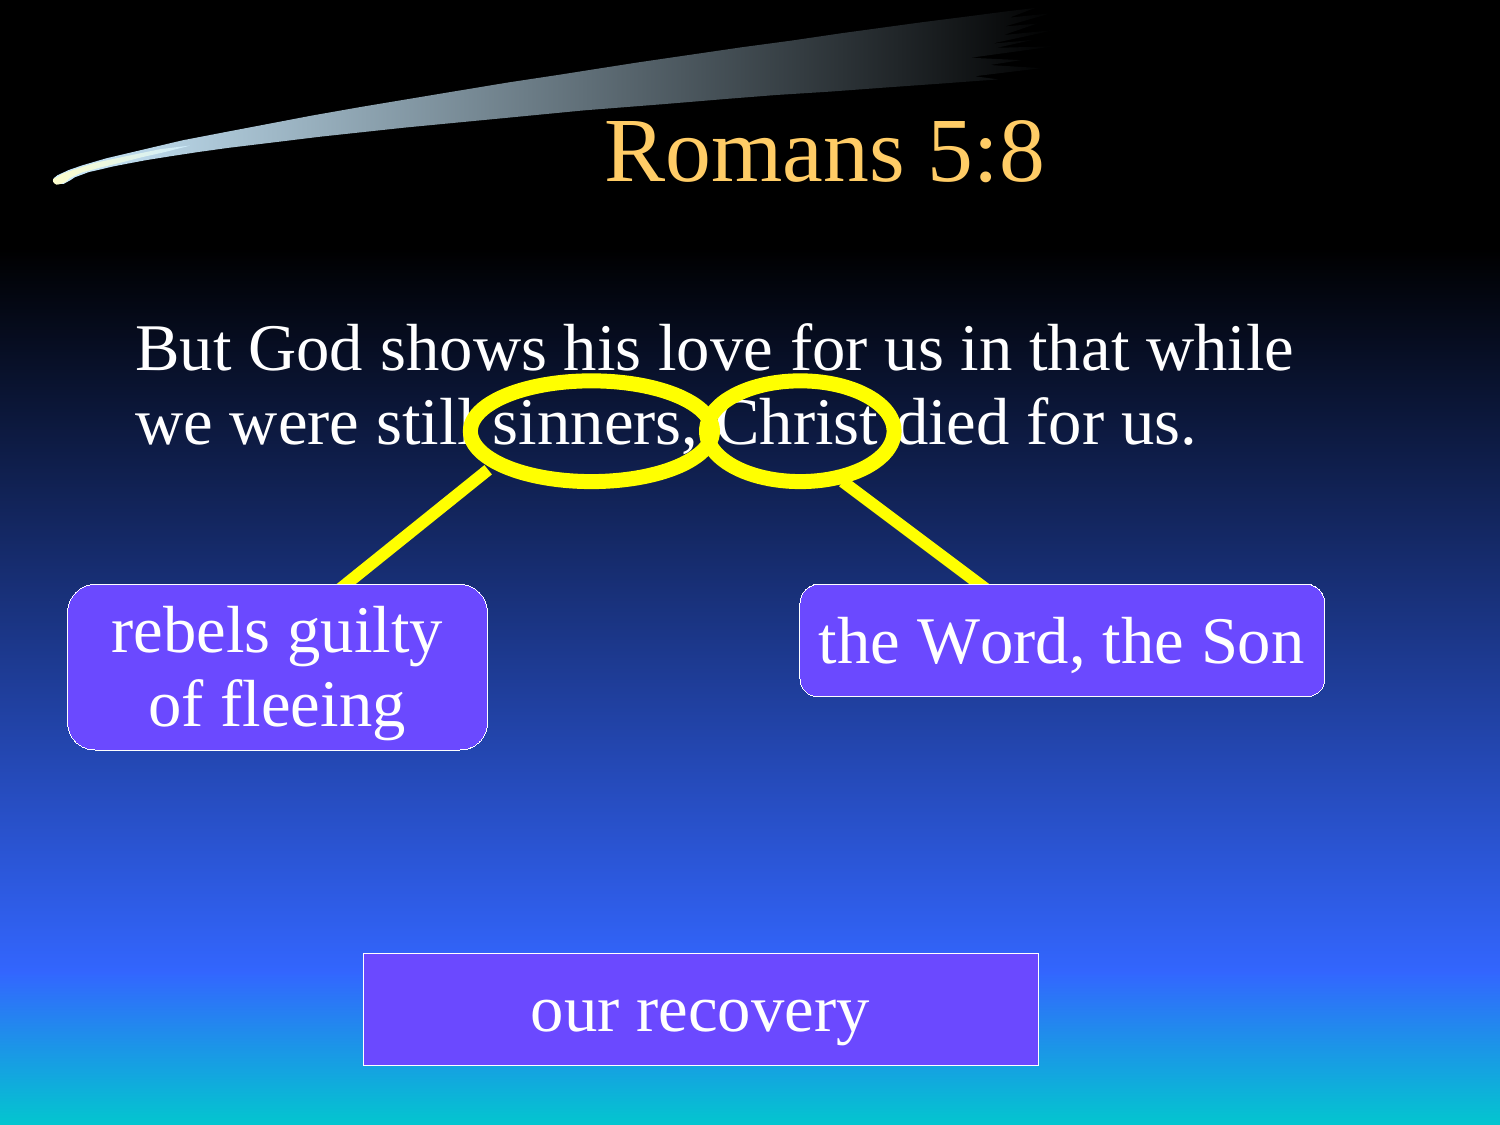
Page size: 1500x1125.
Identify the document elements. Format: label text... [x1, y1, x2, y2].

text_box the Word, the Son [799, 584, 1325, 697]
text_box But God shows his love for us in that while we were still sinners, Christ died for us. [120, 303, 1396, 467]
text_box But God shows his love for us in that while we were still sinners, Christ died for us. [718, 389, 886, 467]
text_box rebels guilty of fleeing [67, 584, 488, 751]
text_box But God shows his love for us in that while we were still sinners, Christ died for us. [478, 389, 700, 467]
title Romans 5:8 [187, 56, 1463, 244]
text_box our recovery [363, 953, 1039, 1066]
